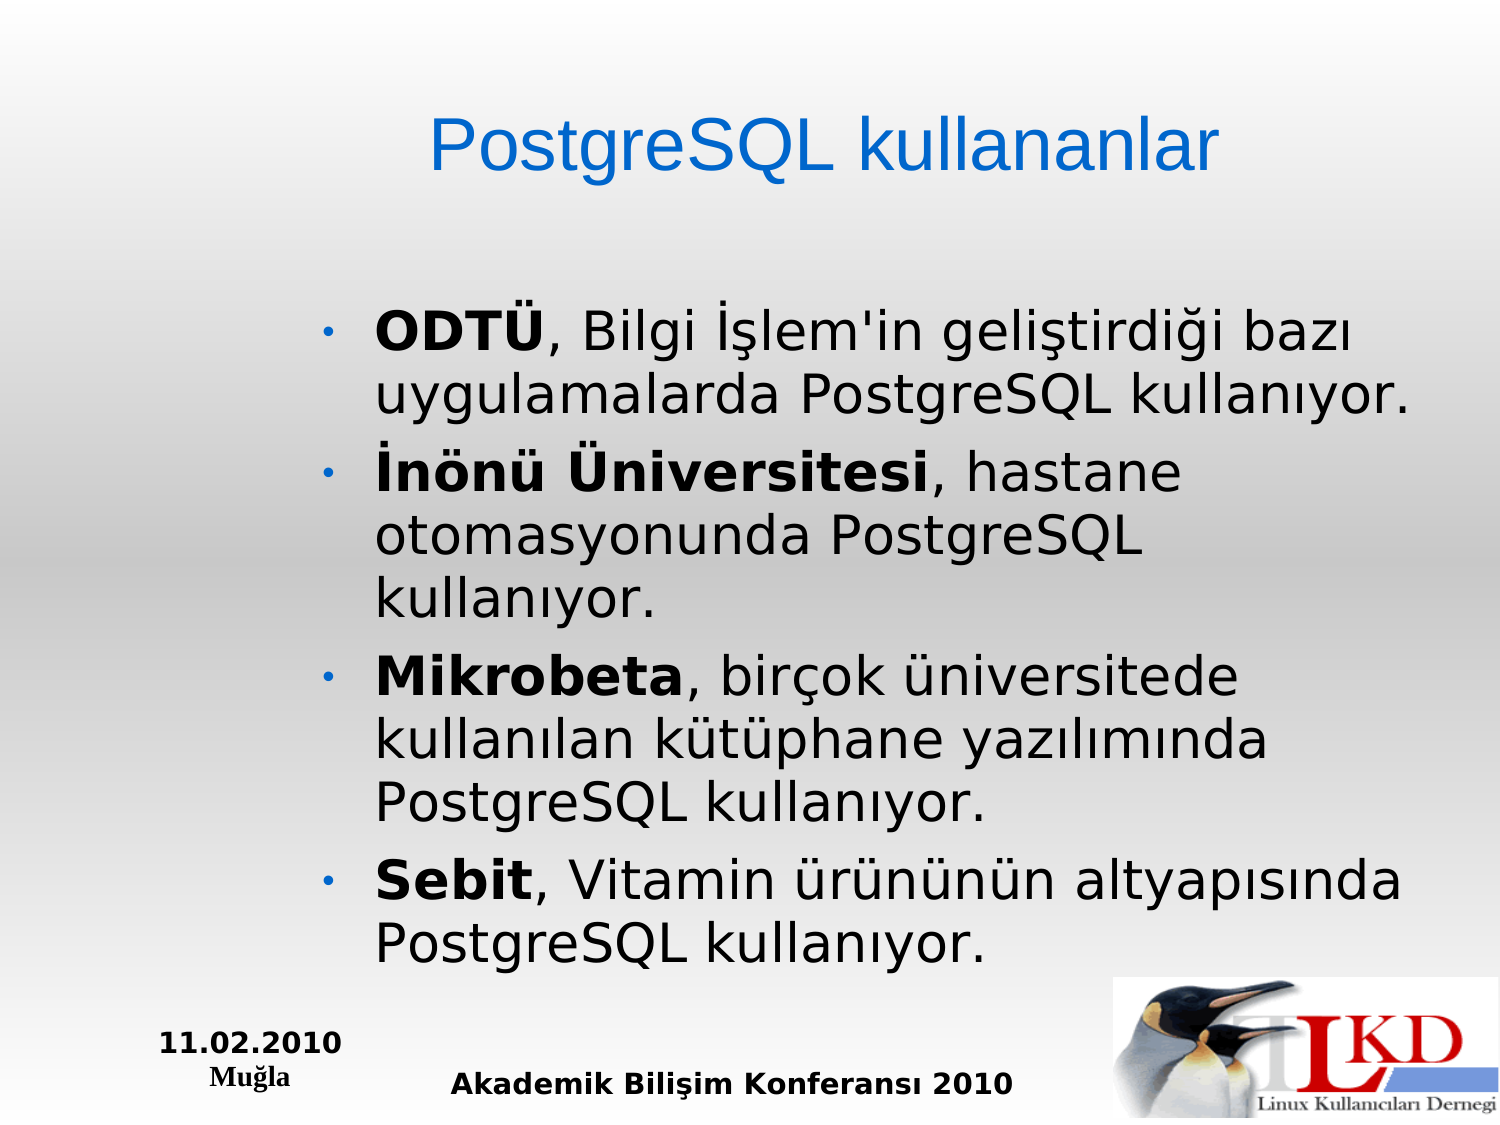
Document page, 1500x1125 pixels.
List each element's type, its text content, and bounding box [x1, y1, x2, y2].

title PostgreSQL kullananlar [224, 49, 1425, 238]
picture [1113, 977, 1499, 1118]
list ODTÜ, Bilgi İşlem'in geliştirdiği bazı uygulamalarda PostgreSQL kullanıyor. İnönü Üniversitesi, hastane otomasyonunda PostgreSQL kullanıyor. Mikrobeta, birçok üniversitede kullanılan kütüphane yazılımında PostgreSQL kullanıyor. Sebit, Vitamin ürününün altyapısında PostgreSQL kullanıyor. [224, 299, 1425, 976]
